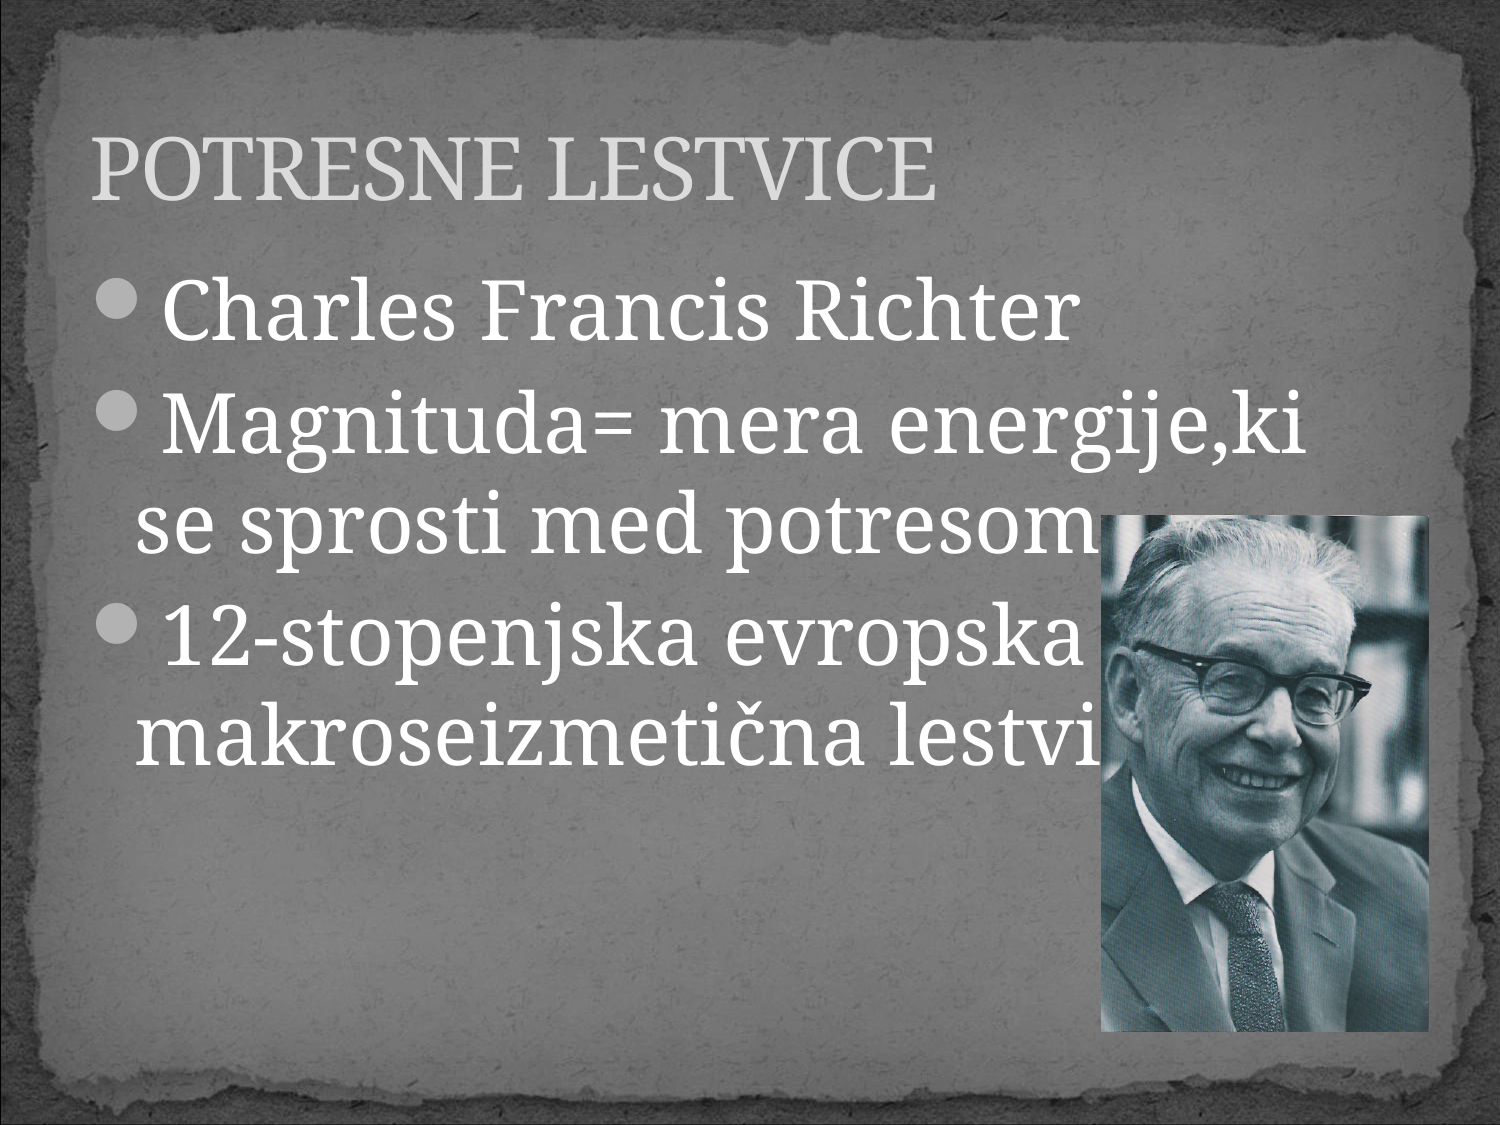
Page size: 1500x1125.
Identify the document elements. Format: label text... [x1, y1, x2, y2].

list Charles Francis Richter Magnituda= mera energije,ki se sprosti med potresom 12-stopenjska evropska makroseizmetična lestvica [75, 249, 1425, 1000]
title POTRESNE LESTVICE [75, 24, 1425, 225]
picture [0, 0, 1500, 1125]
